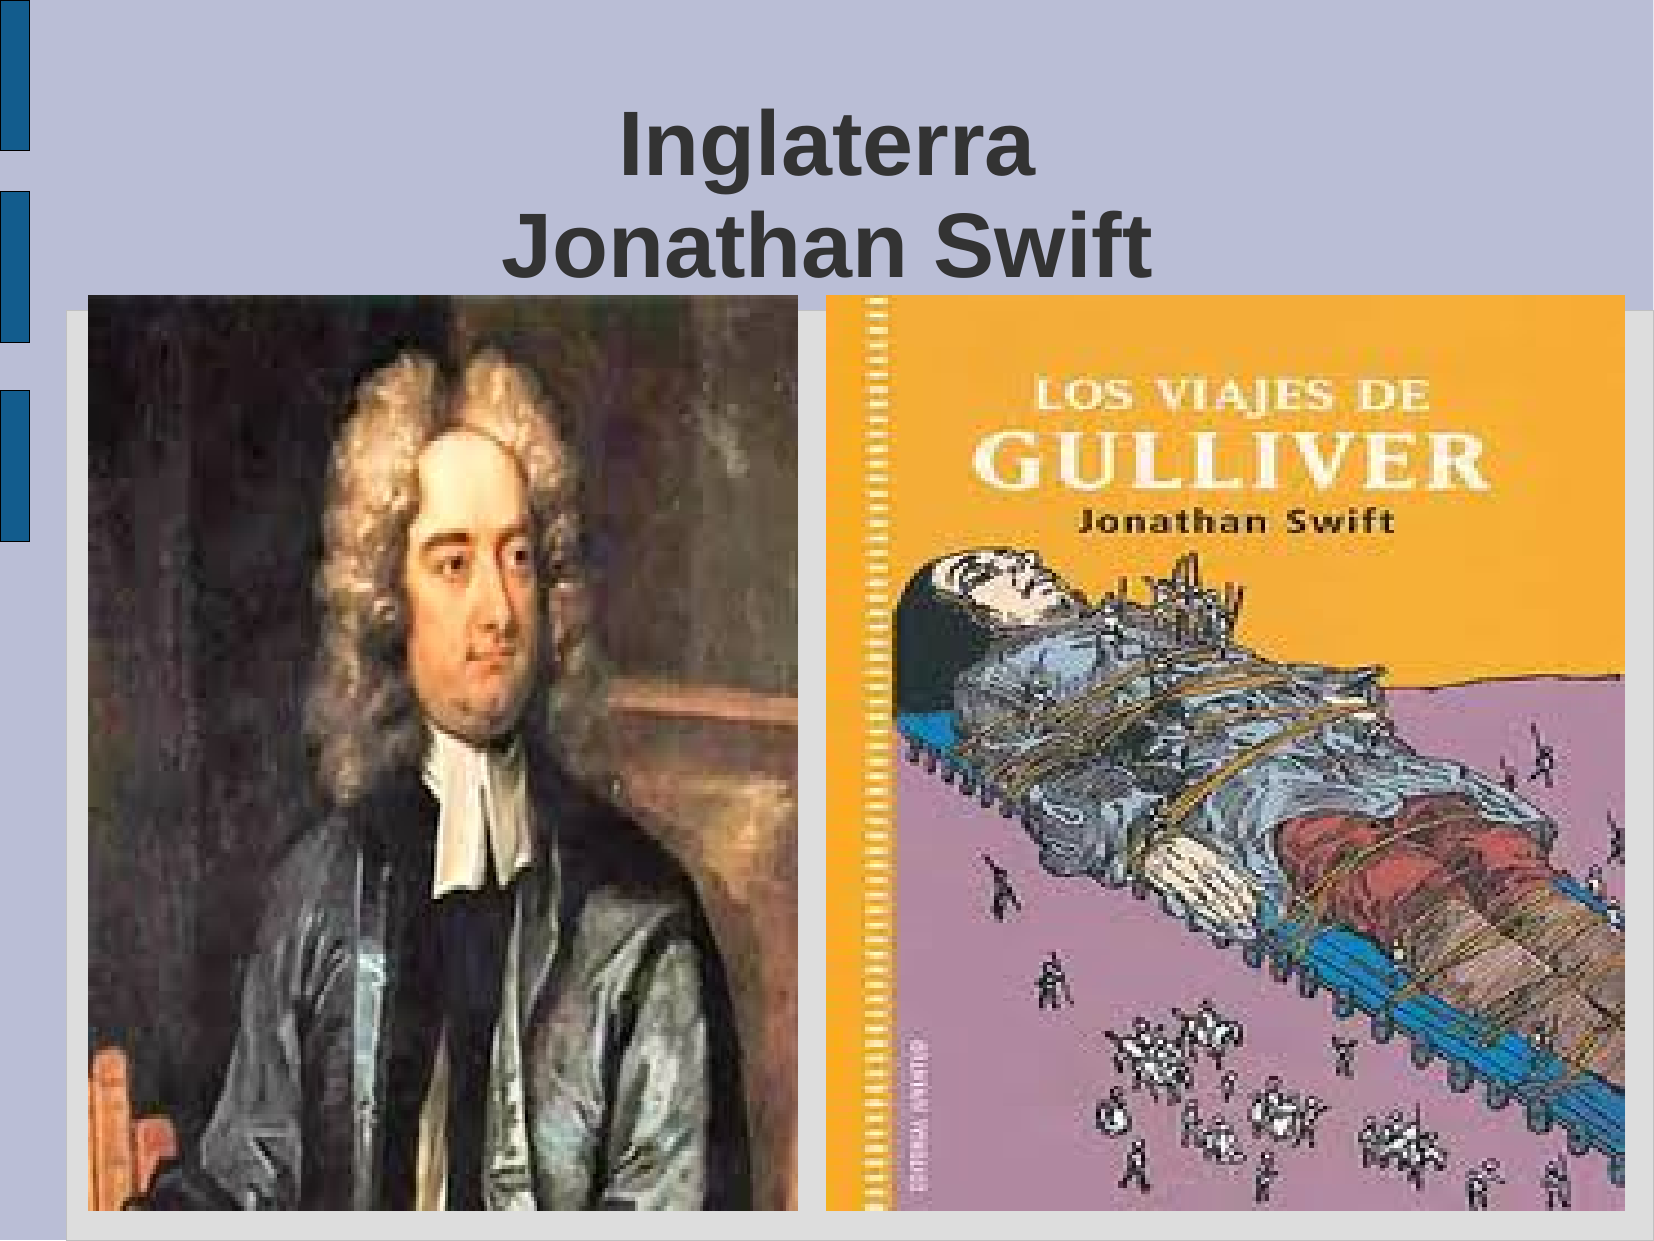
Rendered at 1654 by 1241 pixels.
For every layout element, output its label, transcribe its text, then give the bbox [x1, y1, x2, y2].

picture [88, 295, 798, 1211]
picture [826, 295, 1625, 1211]
title Inglaterra Jonathan Swift [121, 92, 1534, 298]
